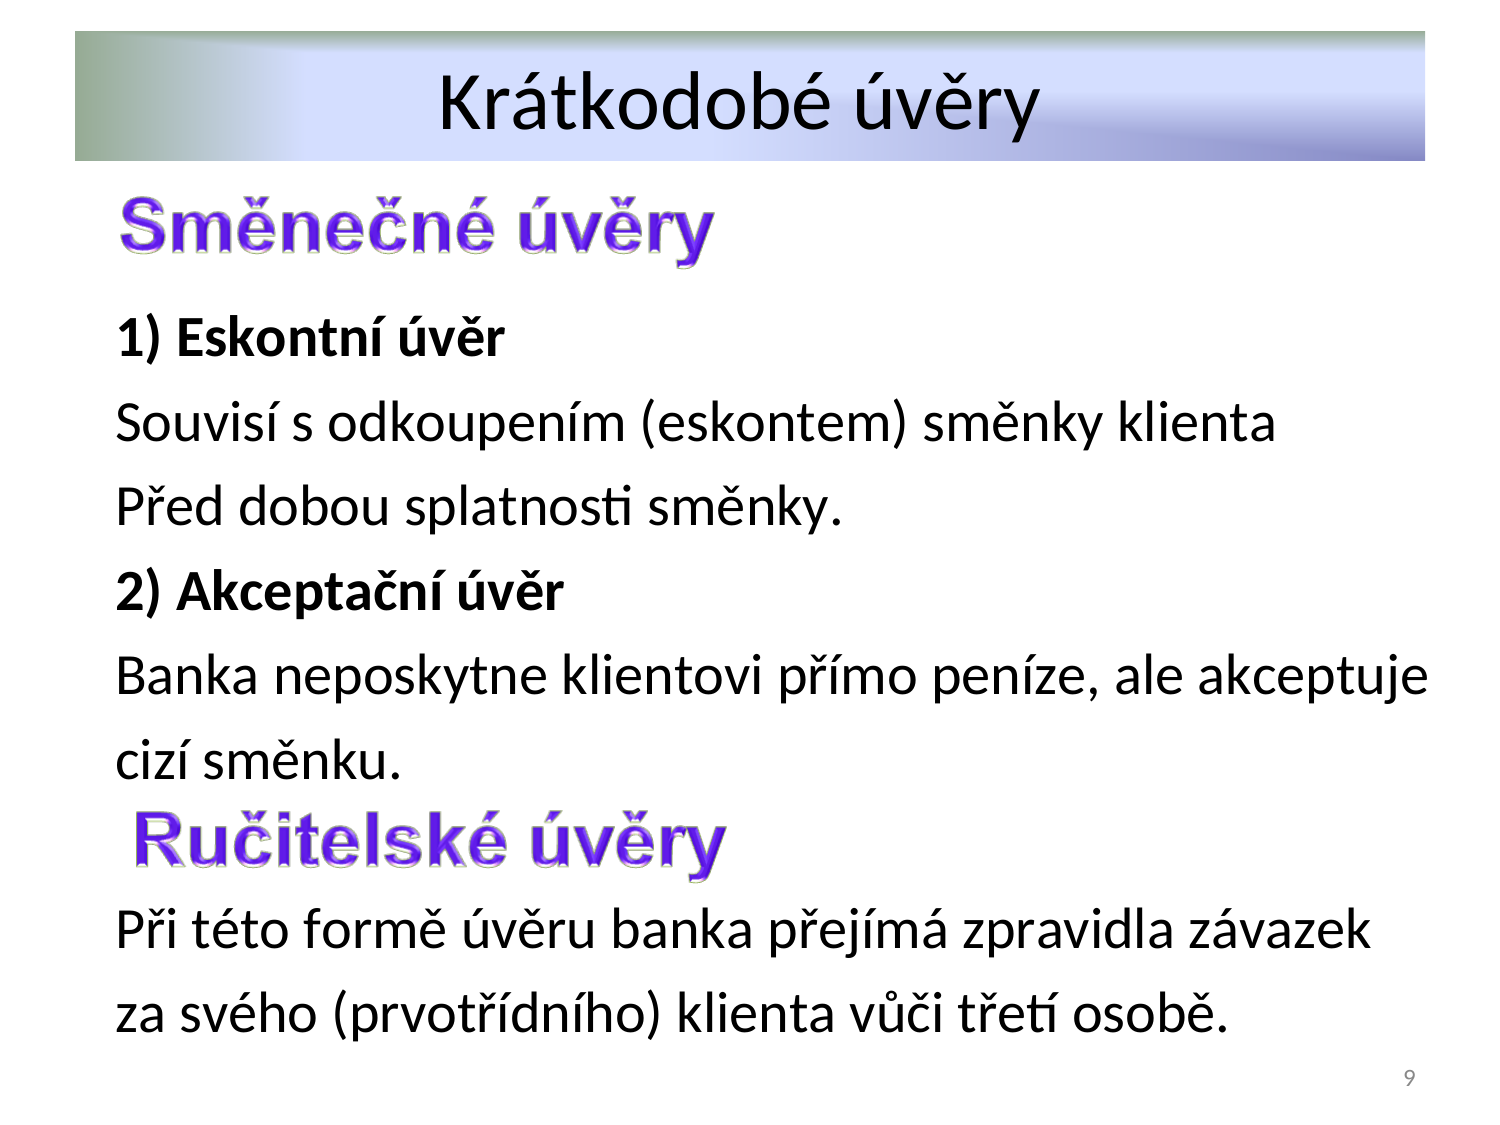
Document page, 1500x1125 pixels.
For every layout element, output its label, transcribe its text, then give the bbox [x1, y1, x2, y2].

text_box <číslo> [1080, 1046, 1431, 1107]
title Krátkodobé úvěry [75, 31, 1426, 161]
picture [71, 154, 759, 280]
picture [84, 768, 771, 895]
list 1) Eskontní úvěr Souvisí s odkoupením (eskontem) směnky klienta Před dobou splatnosti směnky. 2) Akceptační úvěr Banka neposkytne klientovi přímo peníze, ale akceptuje cizí směnku. Při této formě úvěru banka přejímá zpravidla závazek za svého (prvotřídního) klienta vůči třetí osobě. [100, 196, 1451, 1125]
